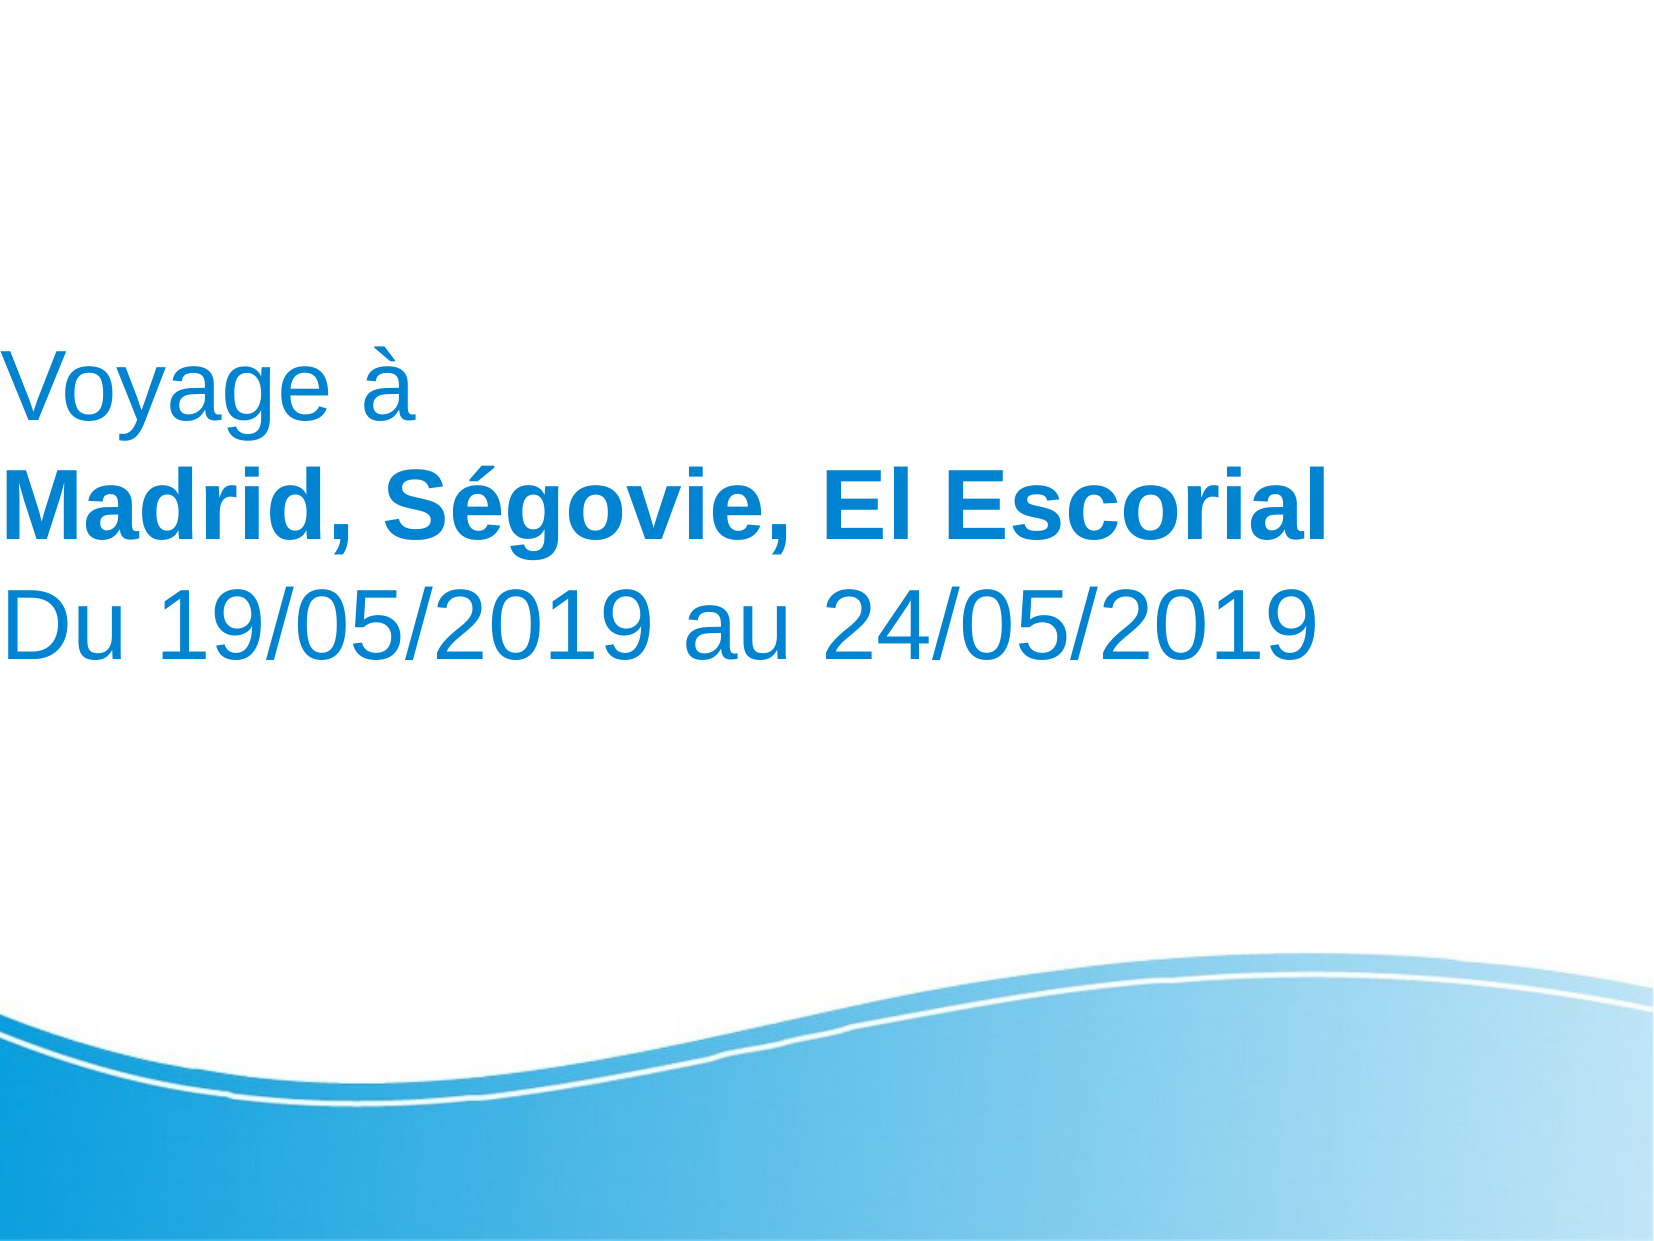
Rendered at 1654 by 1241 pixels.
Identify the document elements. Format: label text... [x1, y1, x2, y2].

title Voyage à Madrid, Ségovie, El Escorial Du 19/05/2019 au 24/05/2019 [0, 319, 1489, 656]
